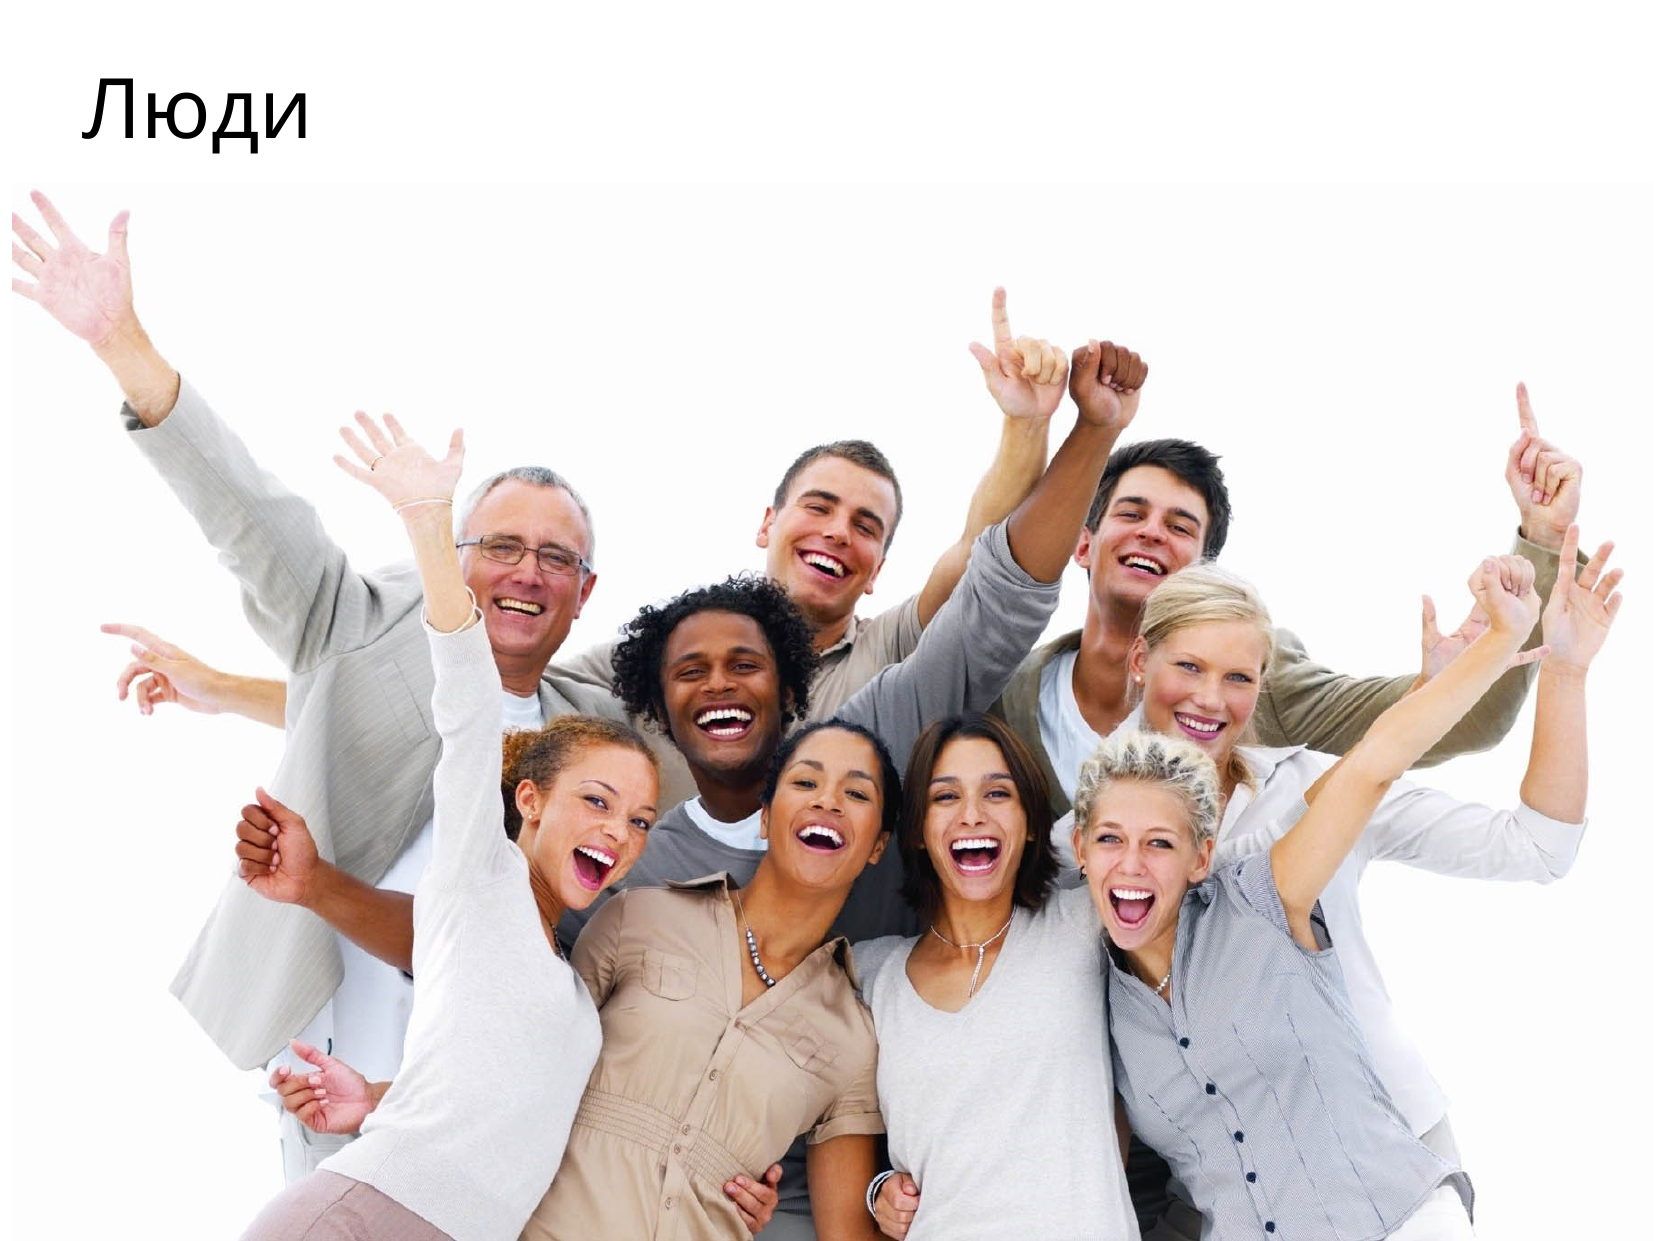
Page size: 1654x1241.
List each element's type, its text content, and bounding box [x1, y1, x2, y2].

picture [12, 183, 1654, 1241]
title Люди [82, 49, 1571, 257]
